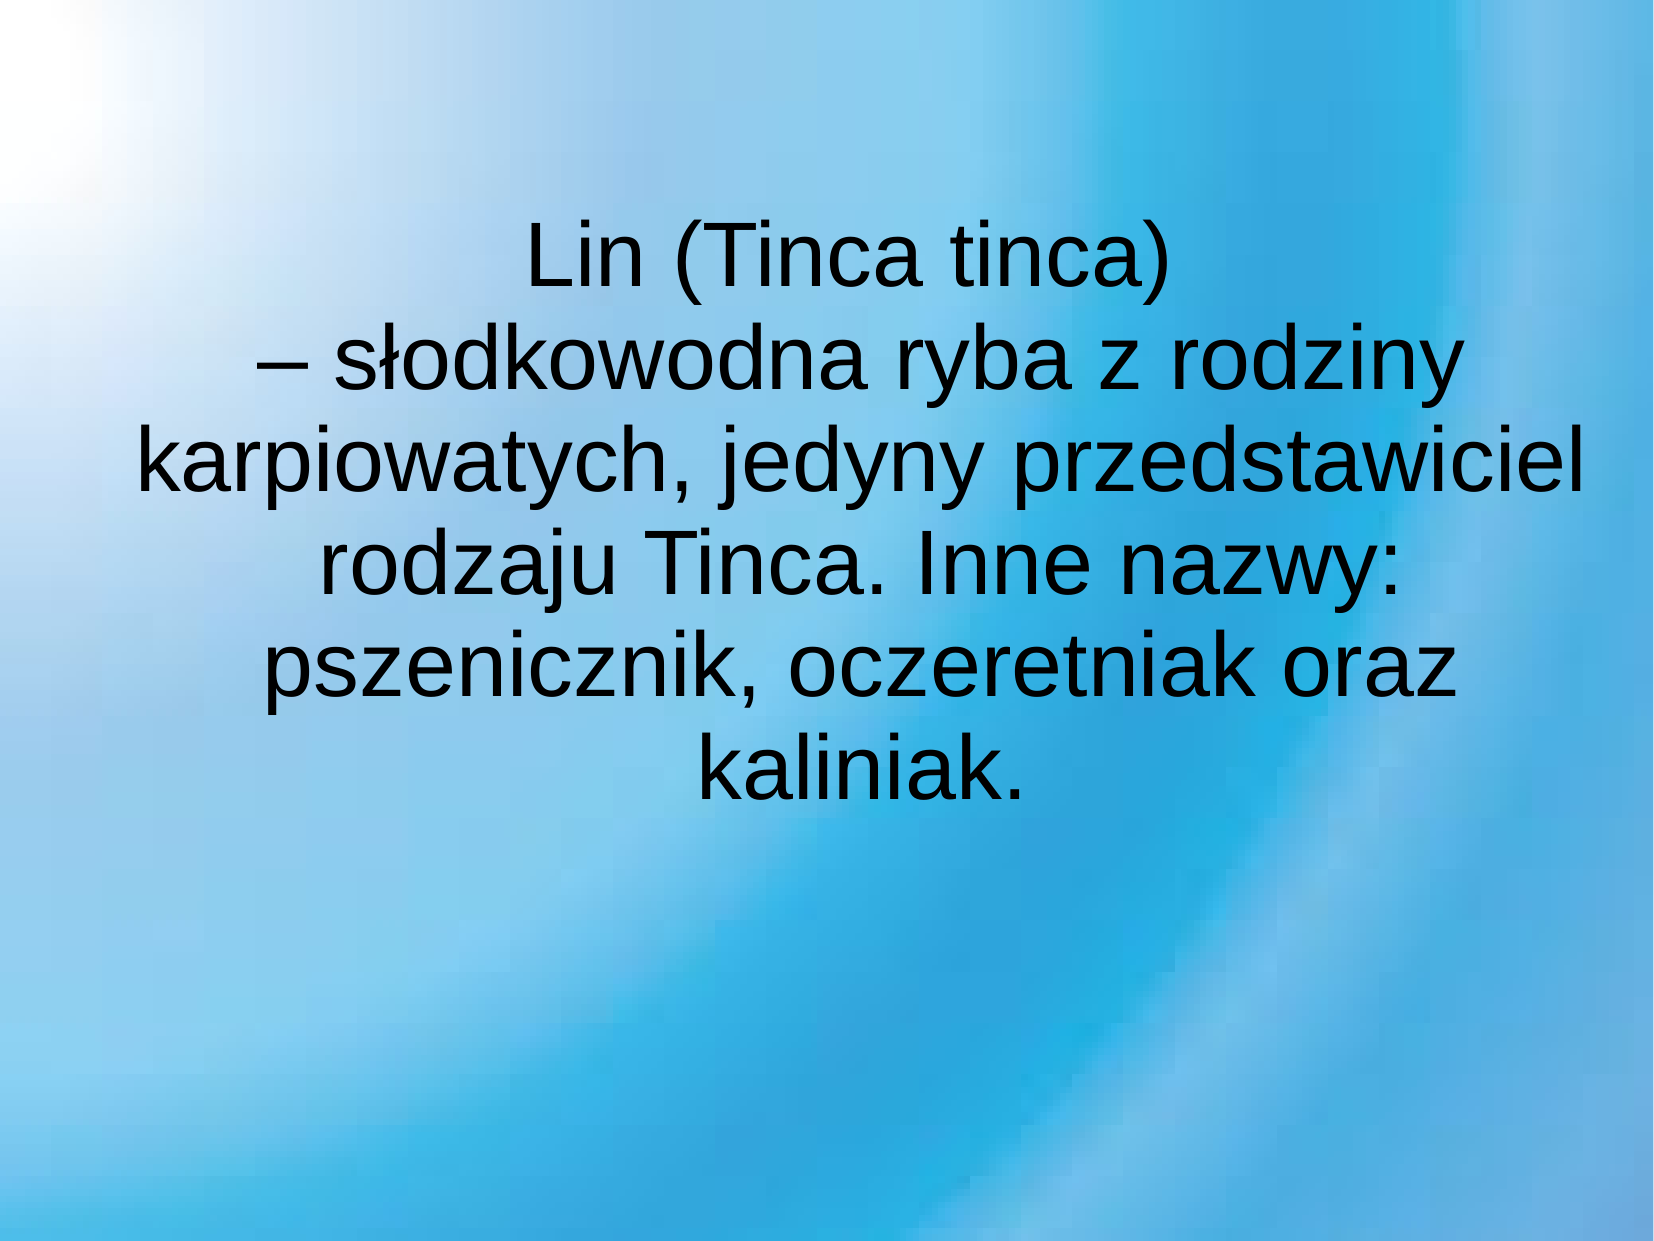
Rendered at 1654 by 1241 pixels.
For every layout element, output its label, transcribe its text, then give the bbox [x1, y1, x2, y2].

title Lin (Tinca tinca) – słodkowodna ryba z rodziny karpiowatych, jedyny przedstawiciel rodzaju Tinca. Inne nazwy: pszenicznik, oczeretniak oraz kaliniak. [118, 203, 1607, 819]
picture [0, 0, 1654, 1241]
